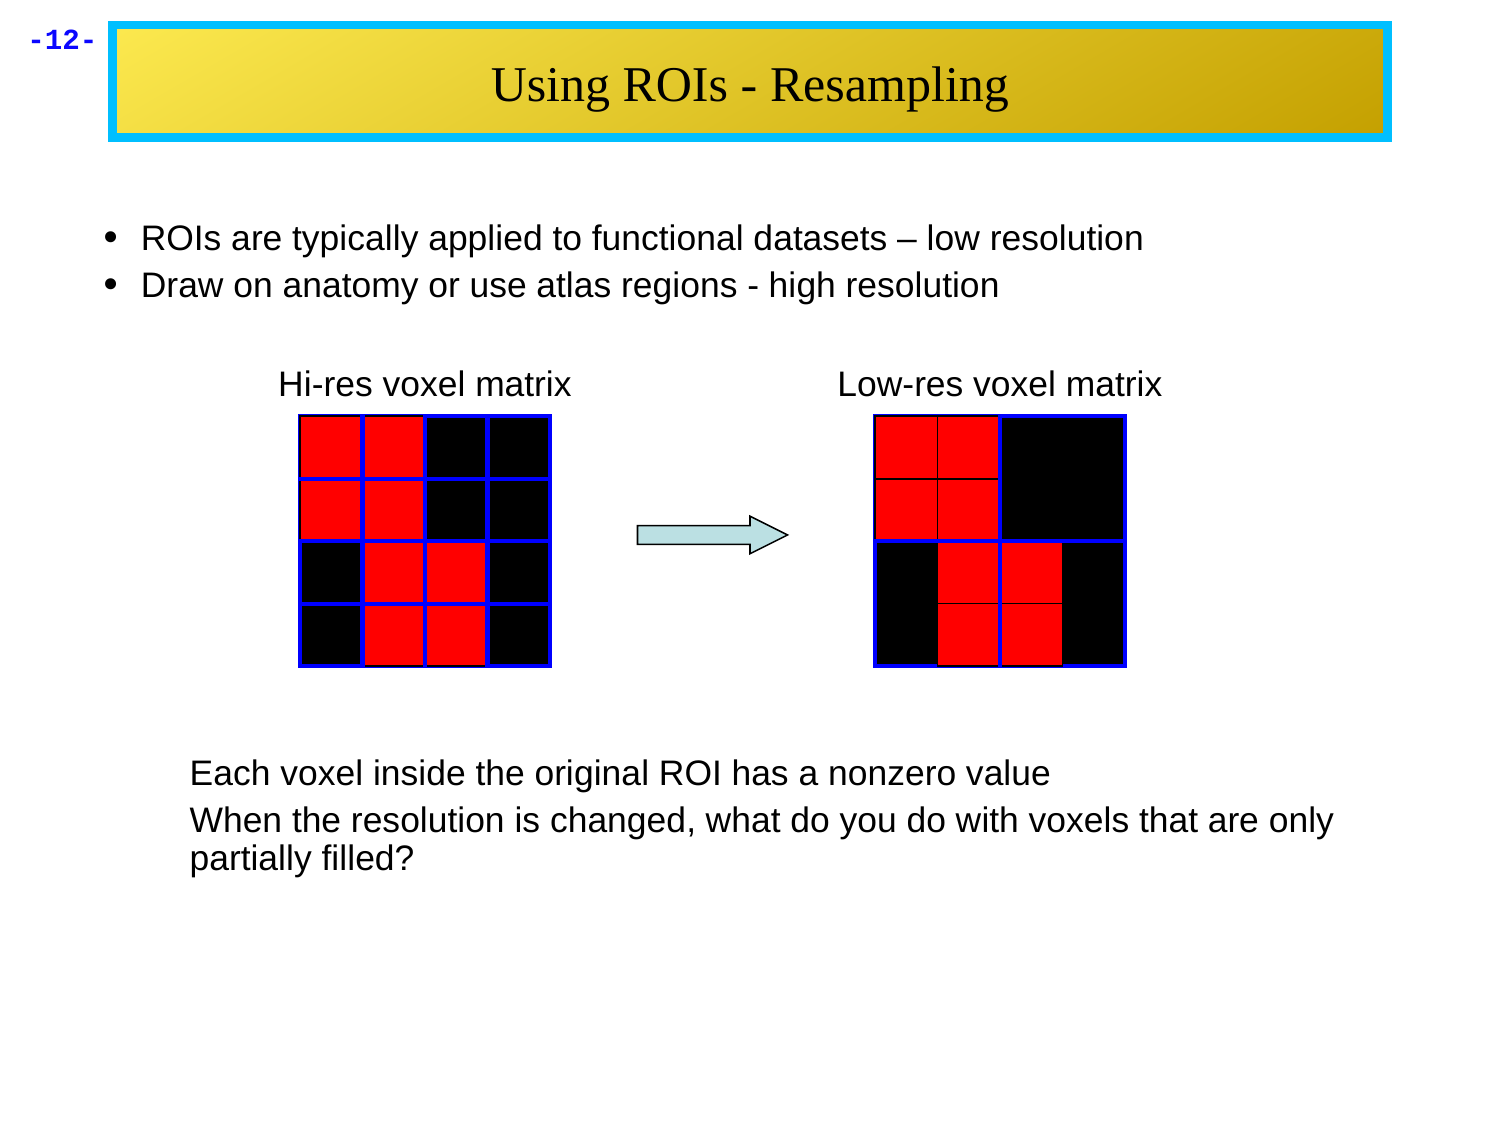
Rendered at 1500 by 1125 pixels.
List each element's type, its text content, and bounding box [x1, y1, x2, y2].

text_box [637, 516, 788, 554]
text_box [299, 543, 360, 602]
text_box [427, 416, 485, 477]
text_box Low-res voxel matrix [812, 353, 1188, 412]
text_box [299, 416, 360, 477]
text_box [427, 606, 485, 667]
text_box [875, 416, 998, 539]
text_box [1002, 543, 1063, 667]
text_box [490, 416, 550, 477]
text_box Hi-res voxel matrix [237, 353, 613, 412]
list ROIs are typically applied to functional datasets – low resolution Draw on anatomy or use atlas regions - high resolution Each voxel inside the original ROI has a nonzero value When the resolution is changed, what do you do with voxels that are only partially filled? [87, 212, 1438, 1075]
text_box [365, 606, 423, 667]
text_box [427, 543, 485, 602]
text_box [490, 481, 550, 539]
text_box [365, 416, 423, 477]
text_box [427, 481, 485, 539]
text_box [299, 481, 360, 539]
text_box [490, 543, 550, 602]
text_box [937, 543, 998, 667]
text_box [365, 543, 423, 602]
title Using ROIs - Resampling [112, 24, 1388, 138]
text_box [365, 481, 423, 539]
text_box [299, 606, 360, 667]
text_box [490, 606, 550, 667]
